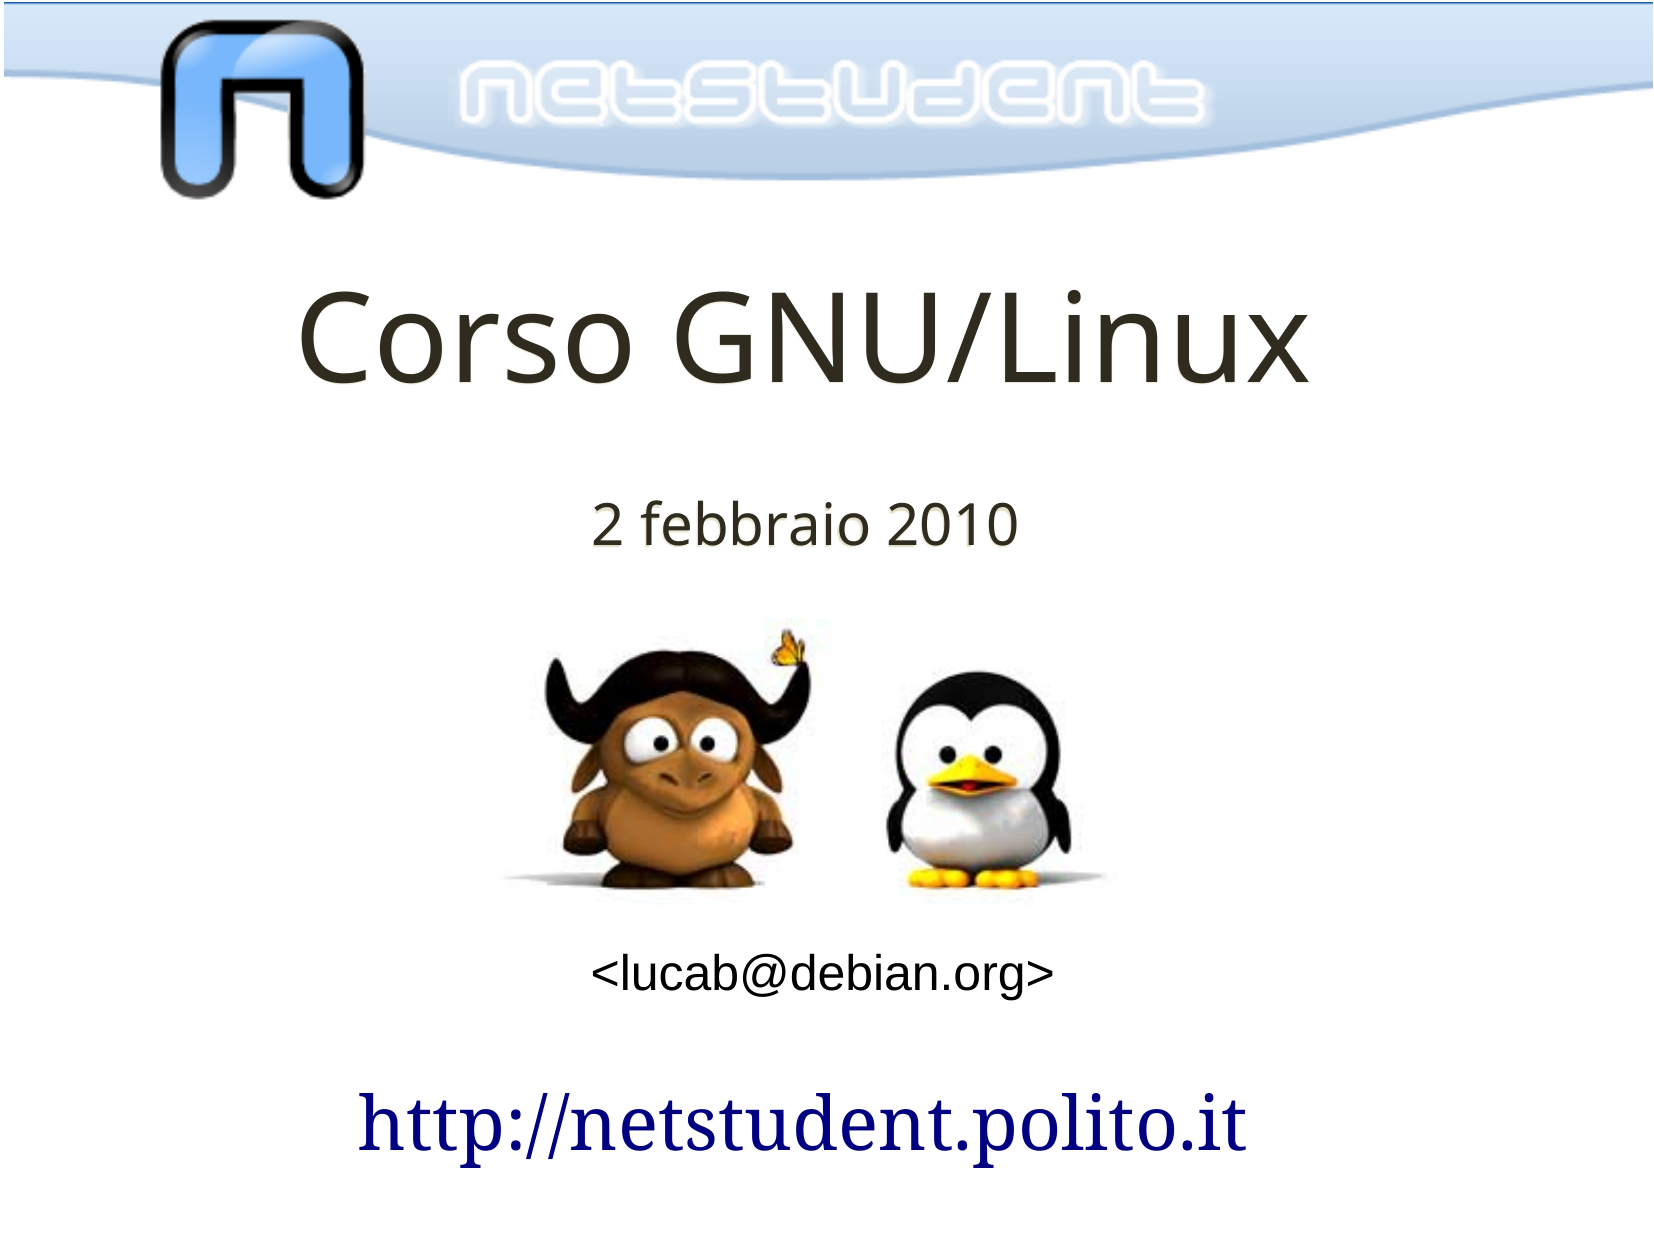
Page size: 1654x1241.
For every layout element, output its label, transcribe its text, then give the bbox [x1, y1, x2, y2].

text_box http://netstudent.polito.it [358, 1070, 1241, 1241]
title Corso GNU/Linux [132, 221, 1475, 416]
list 2 febbraio 2010 [135, 477, 1477, 636]
picture [0, 0, 1654, 1241]
text_box <lucab@debian.org> [590, 944, 1109, 1013]
